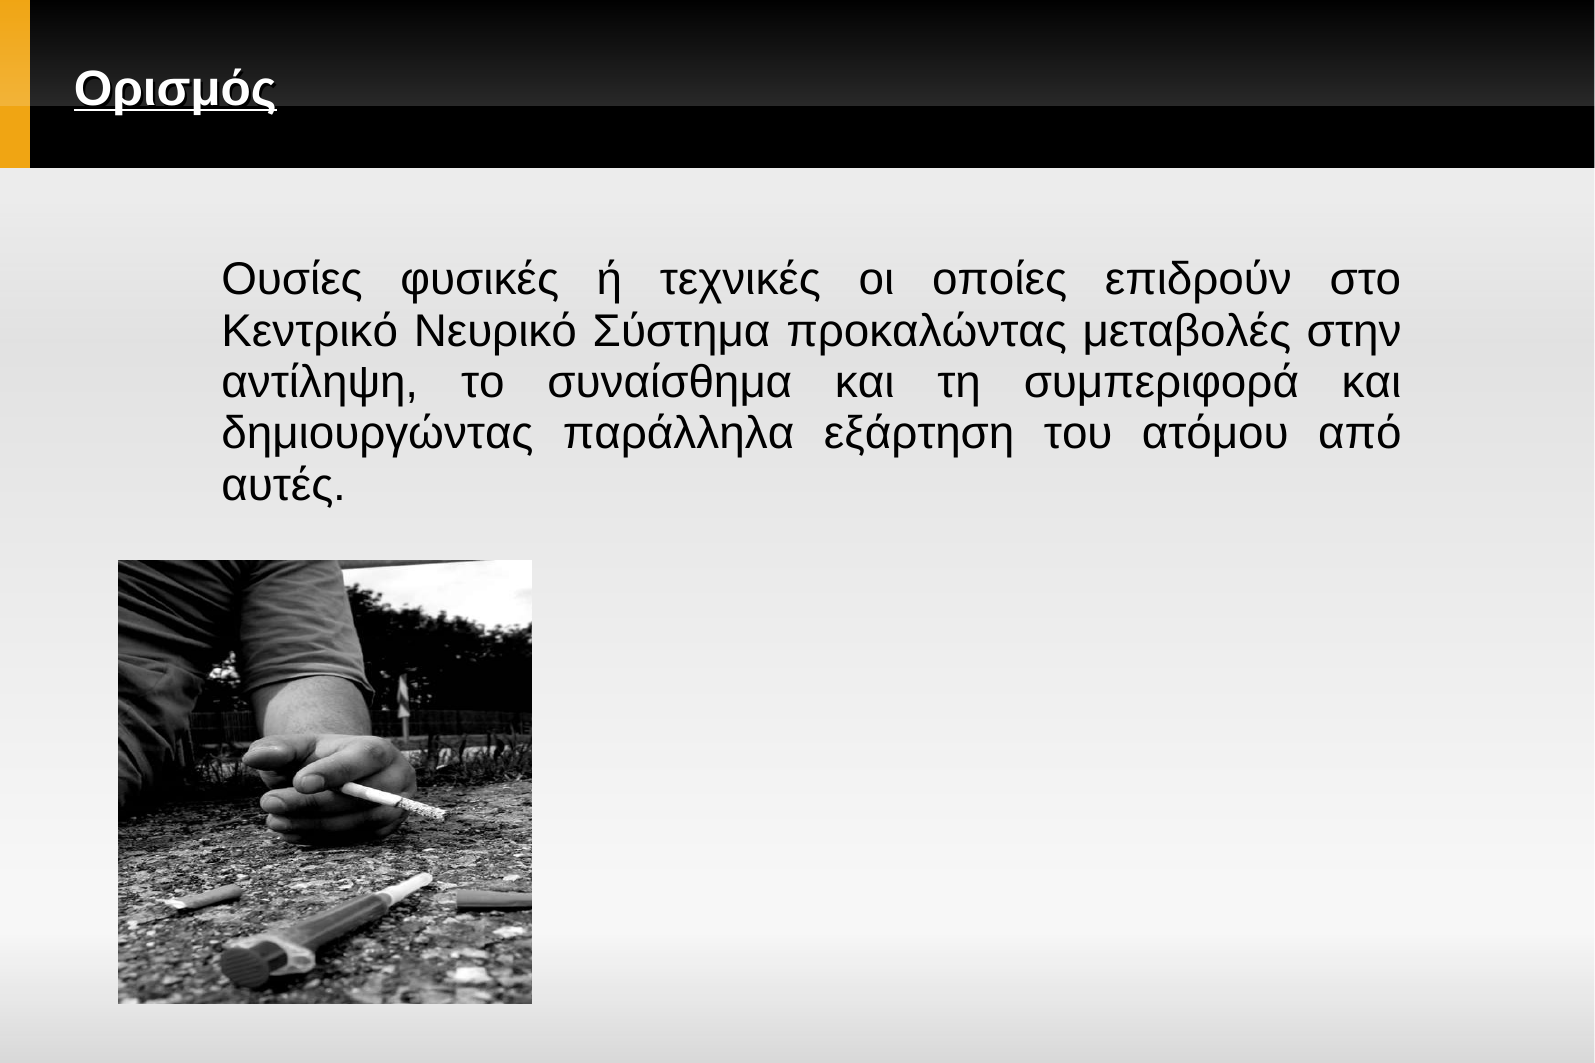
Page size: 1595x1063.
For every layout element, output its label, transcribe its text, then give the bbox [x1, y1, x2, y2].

title Ορισμός [74, 0, 1510, 178]
text_box Ουσίες φυσικές ή τεχνικές οι οποίες επιδρούν στο Κεντρικό Νευρικό Σύστημα προκαλώντας μεταβολές στην αντίληψη, το συναίσθημα και τη συμπεριφορά και δημιουργώντας παράλληλα εξάρτηση του ατόμου από αυτές. [206, 245, 1418, 598]
picture [0, 0, 1595, 1063]
